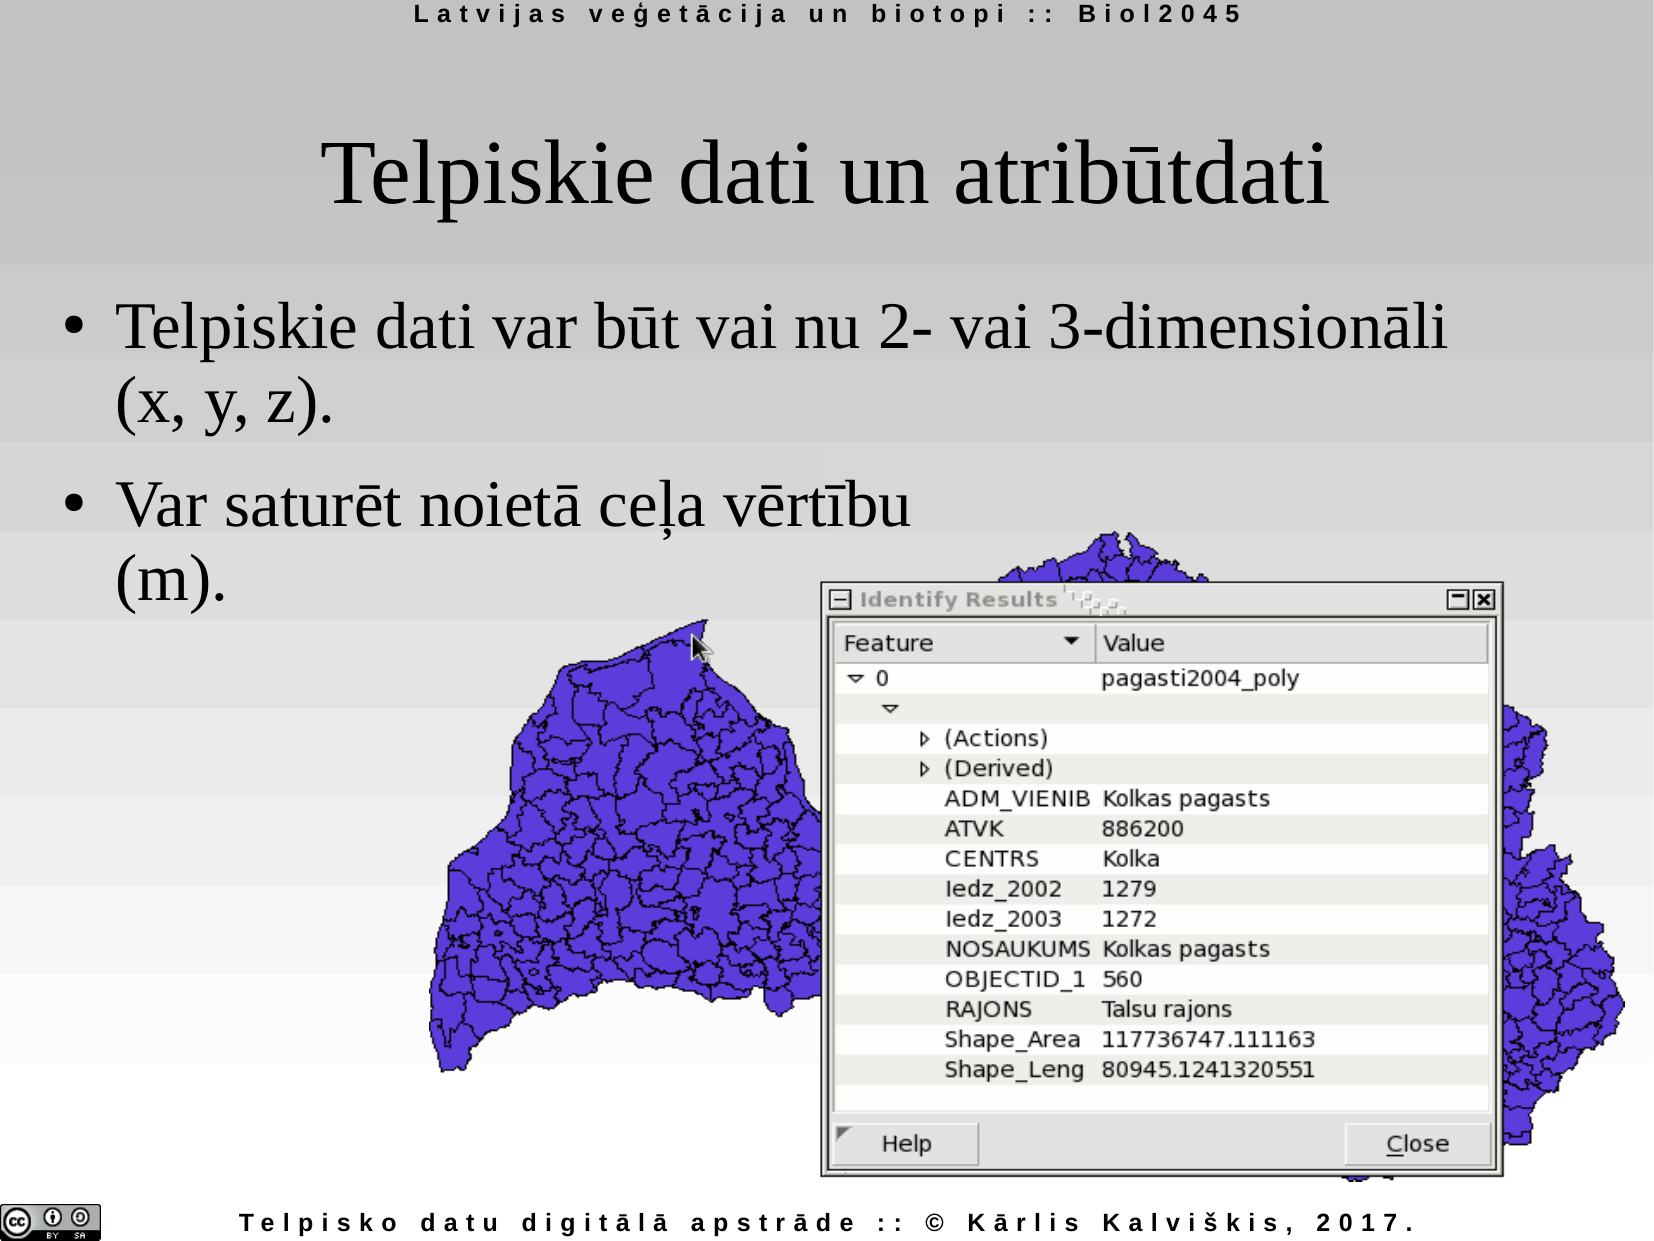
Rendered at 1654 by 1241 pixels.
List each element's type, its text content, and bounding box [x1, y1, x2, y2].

picture [0, 0, 1654, 1241]
list Telpiskie dati var būt vai nu 2- vai 3-dimensionāli (x, y, z). Var saturēt noietā ceļa vērtību (m). [44, 289, 1610, 1113]
title Telpiskie dati un atribūtdati [29, 49, 1625, 296]
